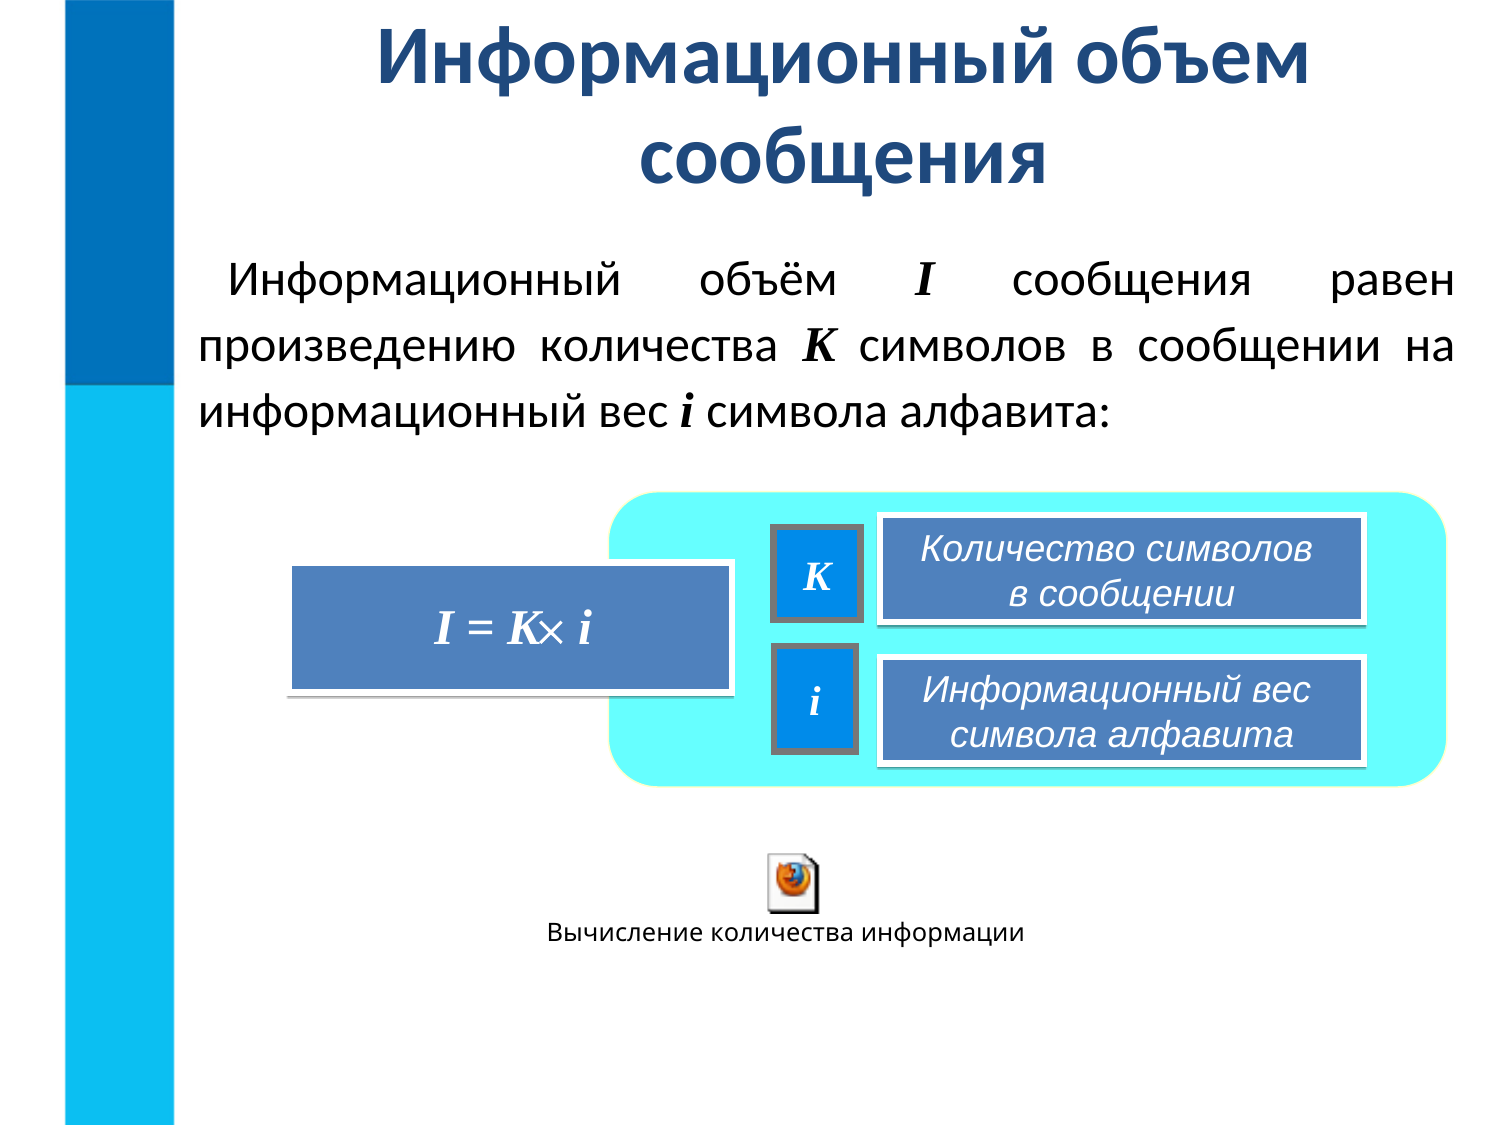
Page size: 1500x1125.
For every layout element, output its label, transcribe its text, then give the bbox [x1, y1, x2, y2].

text_box Вычисление количества информации [519, 916, 1078, 947]
picture [0, 0, 1500, 1125]
text_box Информационный вес символа алфавита [879, 656, 1365, 764]
text_box Информационный объем сообщения [188, 0, 1500, 201]
text_box i [773, 645, 857, 752]
text_box Информационный объём I сообщения равен произведению количества K символов в сообщении на информационный вес i символа алфавита: [183, 231, 1471, 446]
text_box  [521, 597, 581, 659]
text_box I = K i [419, 586, 607, 662]
text_box [289, 491, 1447, 788]
text_box Количество символов в сообщении [879, 515, 1365, 622]
text_box K [773, 527, 861, 621]
